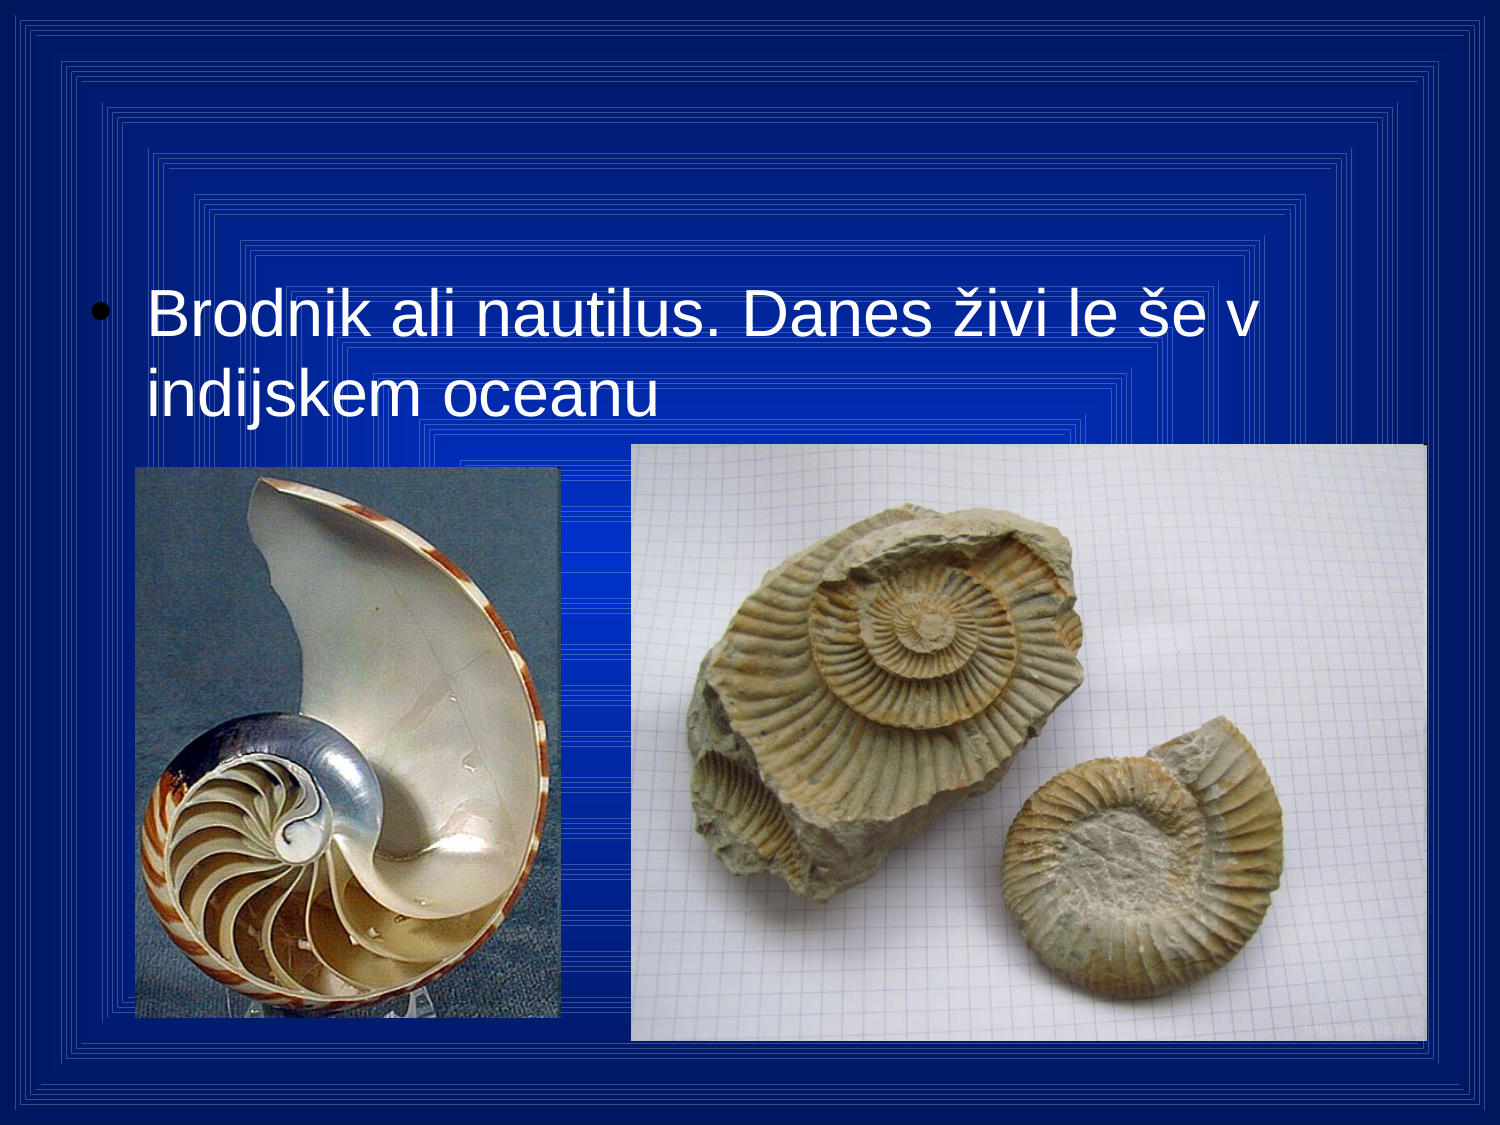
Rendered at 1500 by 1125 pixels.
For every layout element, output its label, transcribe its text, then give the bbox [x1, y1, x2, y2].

list Brodnik ali nautilus. Danes živi le še v indijskem oceanu [75, 262, 1425, 1005]
picture [631, 444, 1427, 1041]
picture [135, 467, 561, 1018]
